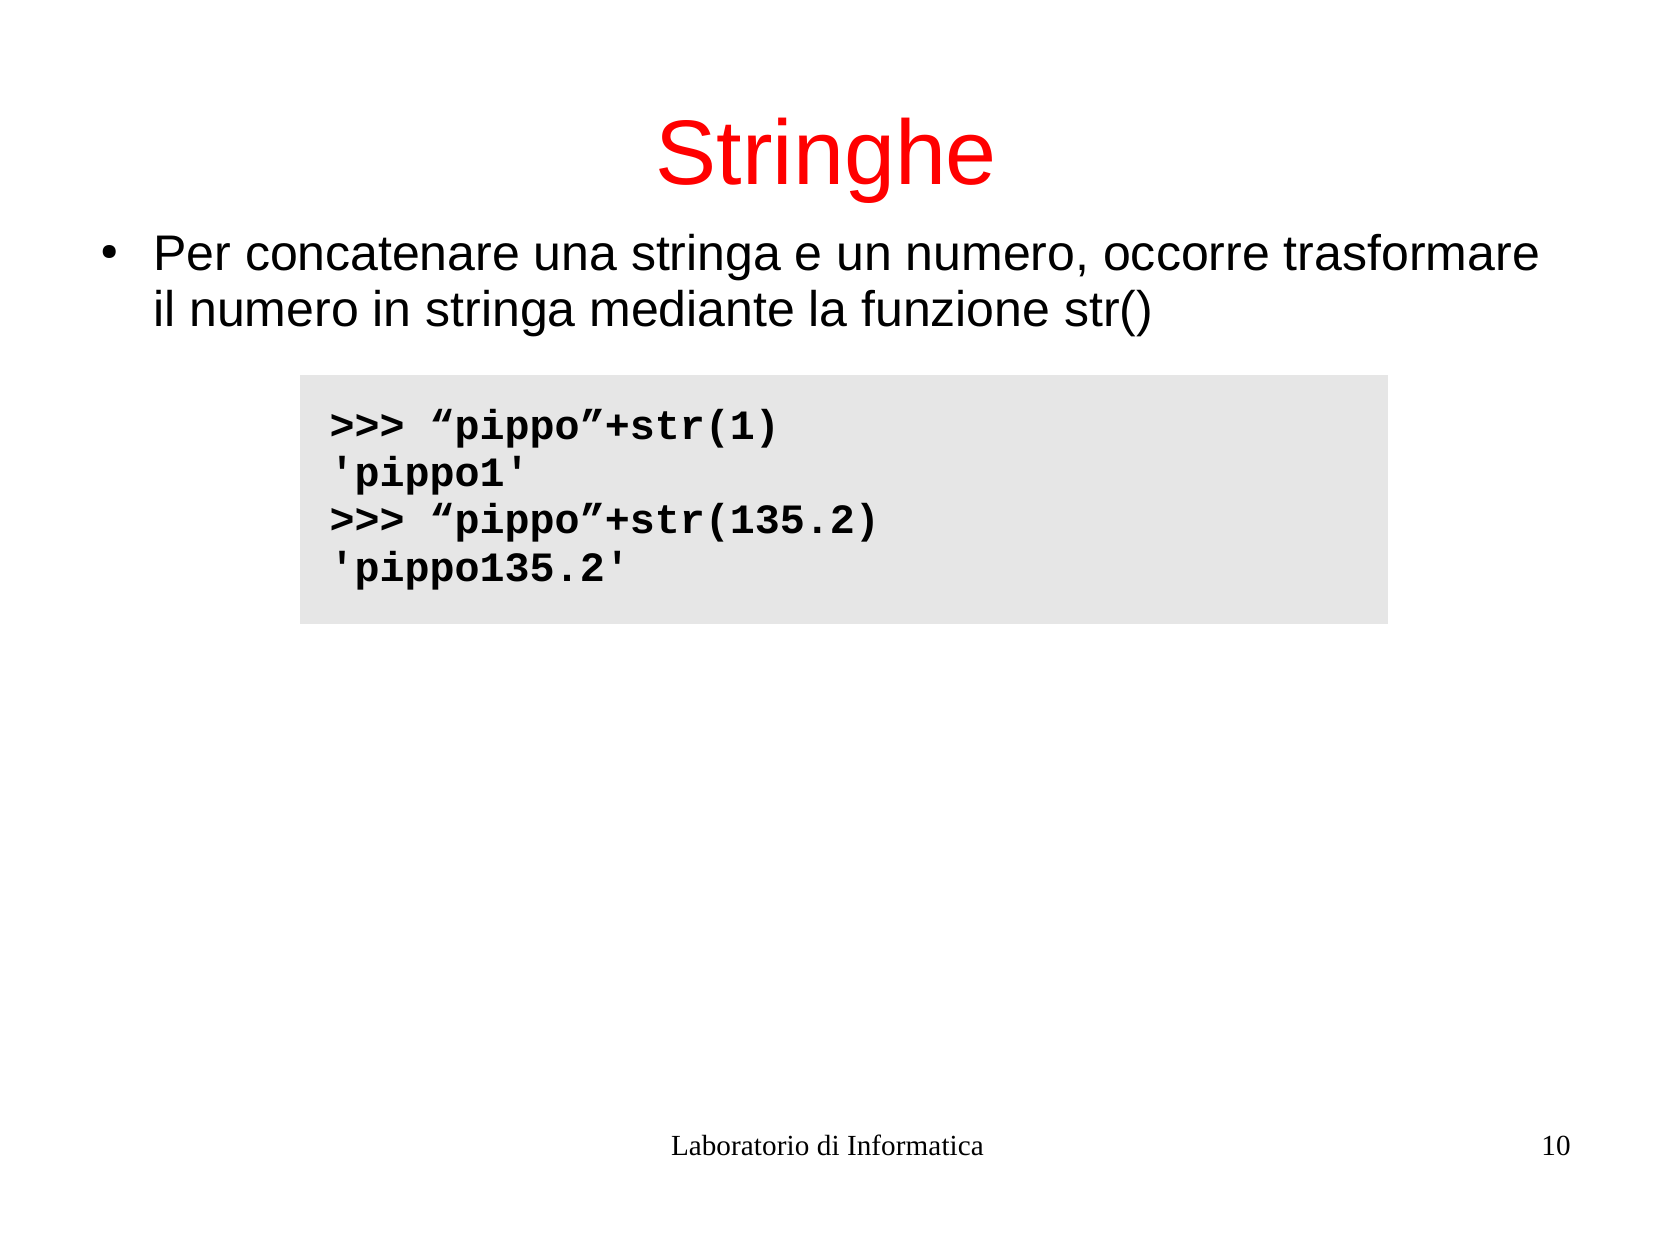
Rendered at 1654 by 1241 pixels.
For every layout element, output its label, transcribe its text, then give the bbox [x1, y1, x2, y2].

text_box >>> “pippo”+str(1) 'pippo1' >>> “pippo”+str(135.2) 'pippo135.2' [300, 375, 1388, 624]
list Per concatenare una stringa e un numero, occorre trasformare il numero in stringa mediante la funzione str() [82, 225, 1571, 1109]
title Stringhe [82, 49, 1571, 225]
